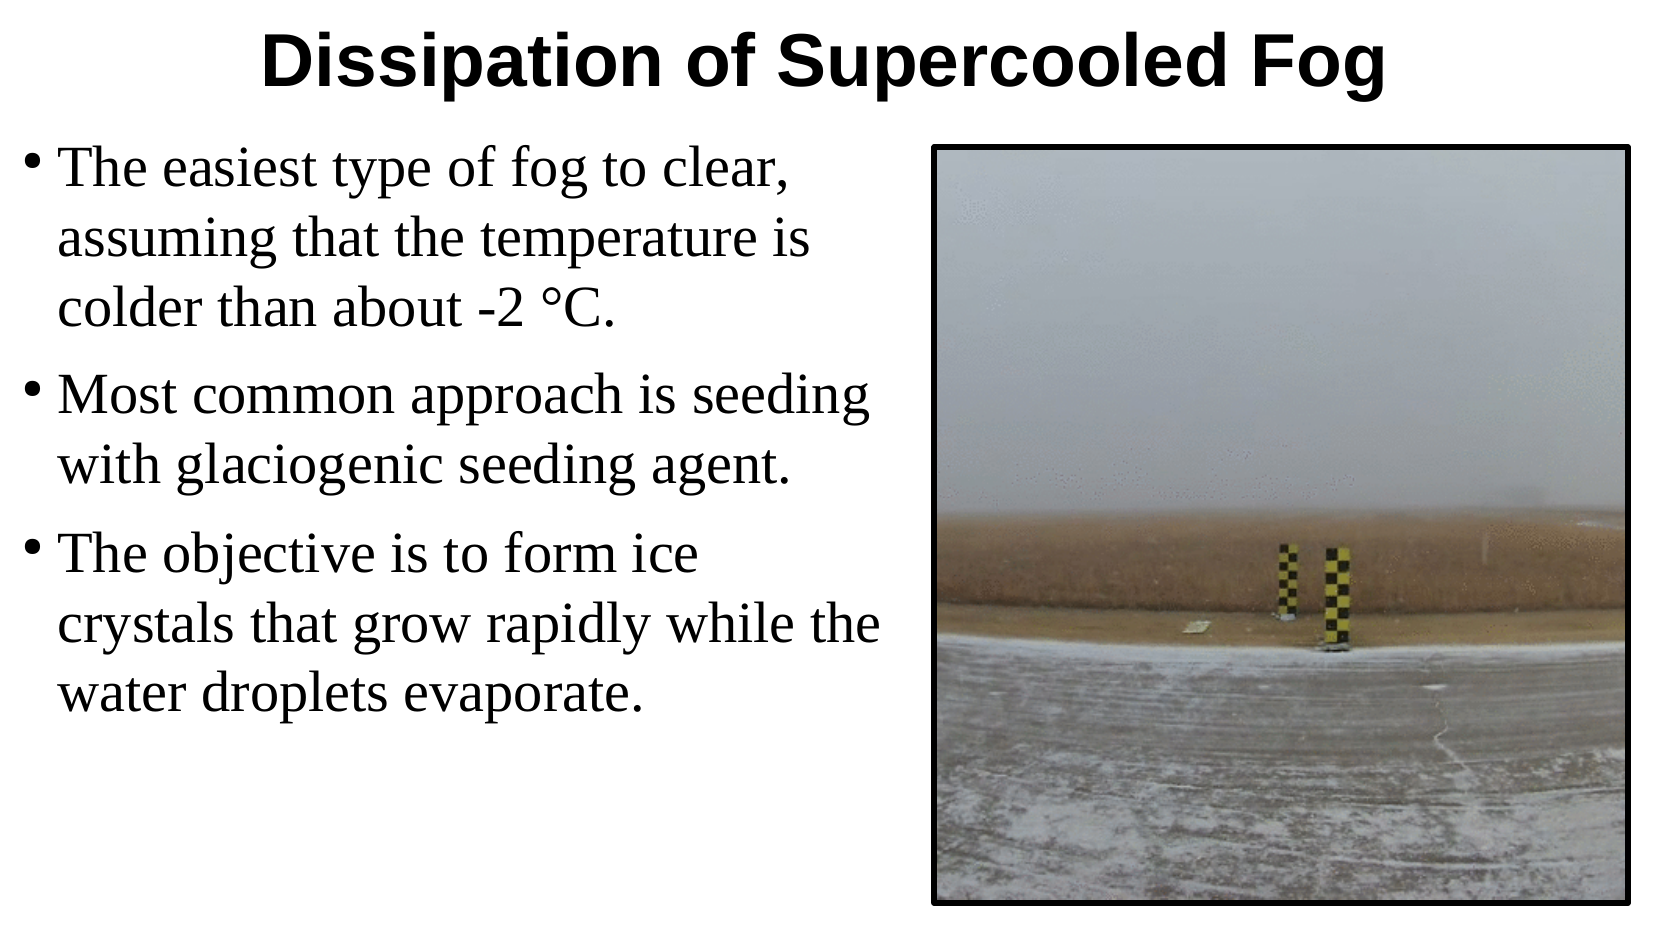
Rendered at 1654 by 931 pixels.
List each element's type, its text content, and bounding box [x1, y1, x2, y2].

text_box The easiest type of fog to clear, assuming that the temperature is colder than about -2 °C. Most common approach is seeding with glaciogenic seeding agent. The objective is to form ice crystals that grow rapidly while the water droplets evaporate. [4, 120, 901, 732]
title Dissipation of Supercooled Fog [0, 5, 1654, 107]
picture [937, 150, 1625, 901]
